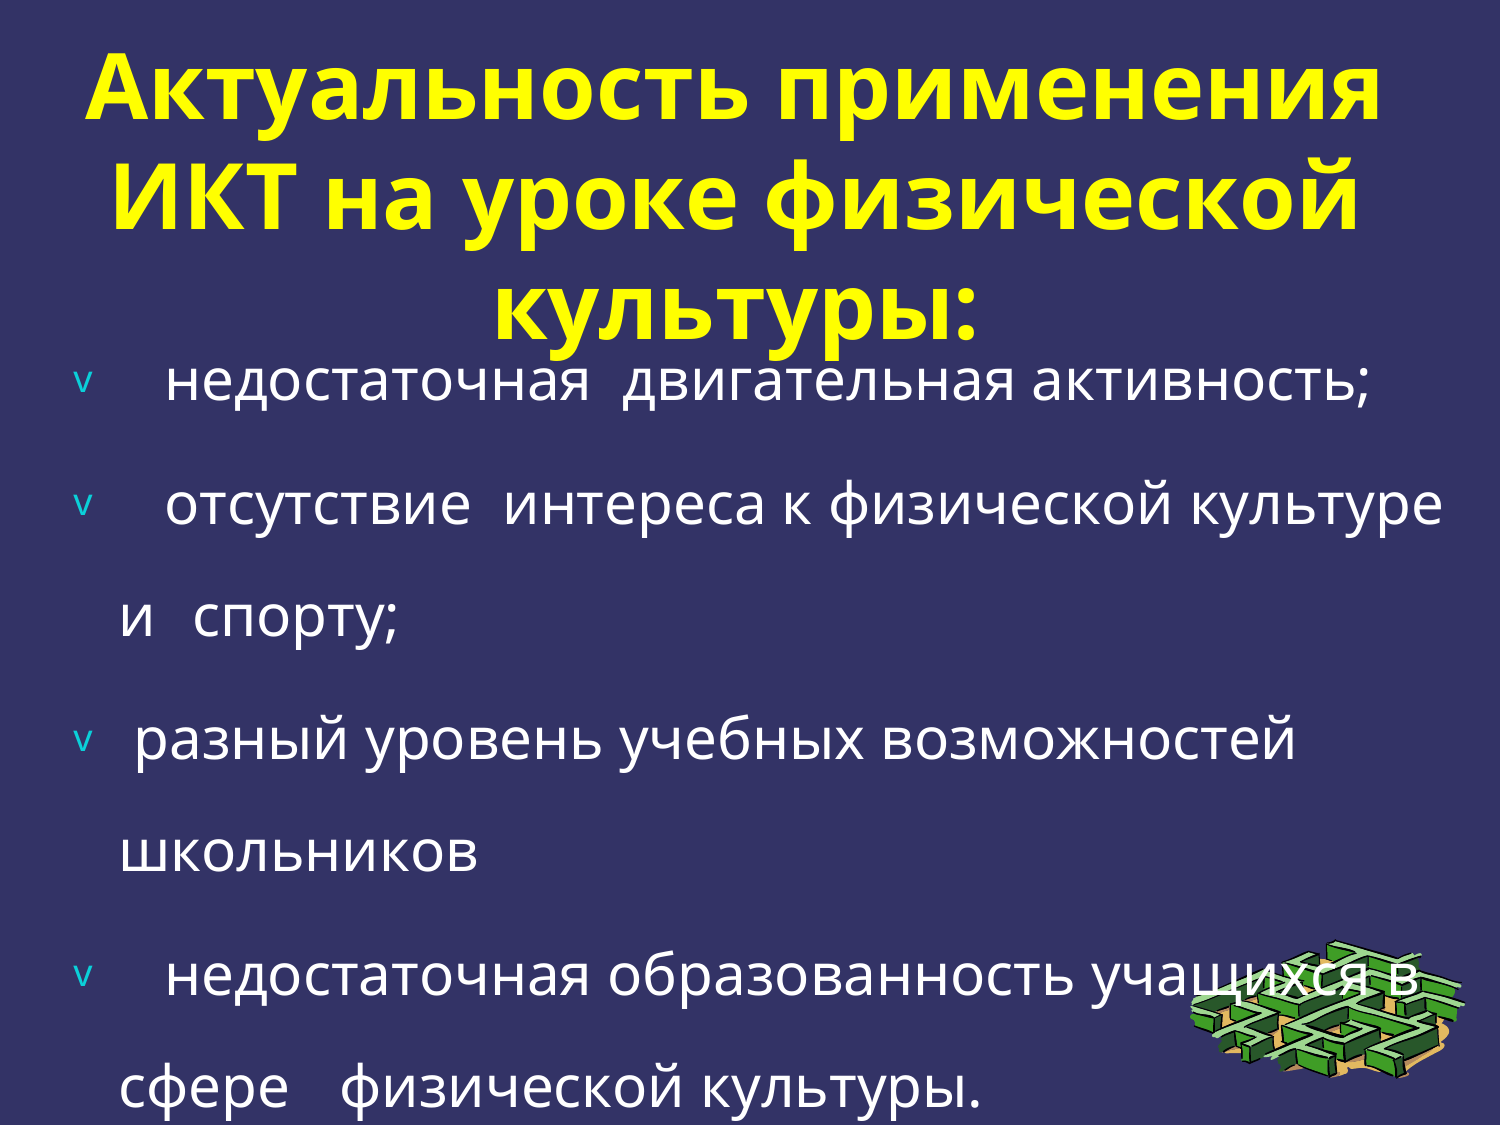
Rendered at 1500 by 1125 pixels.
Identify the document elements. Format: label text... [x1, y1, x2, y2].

list недостаточная двигательная активность; отсутствие интереса к физической культуре и спорту; разный уровень учебных возможностей школьников недостаточная образованность учащихся в сфере физической культуры. [58, 292, 1500, 1020]
title Актуальность применения ИКТ на уроке физической культуры: [70, 0, 1402, 200]
